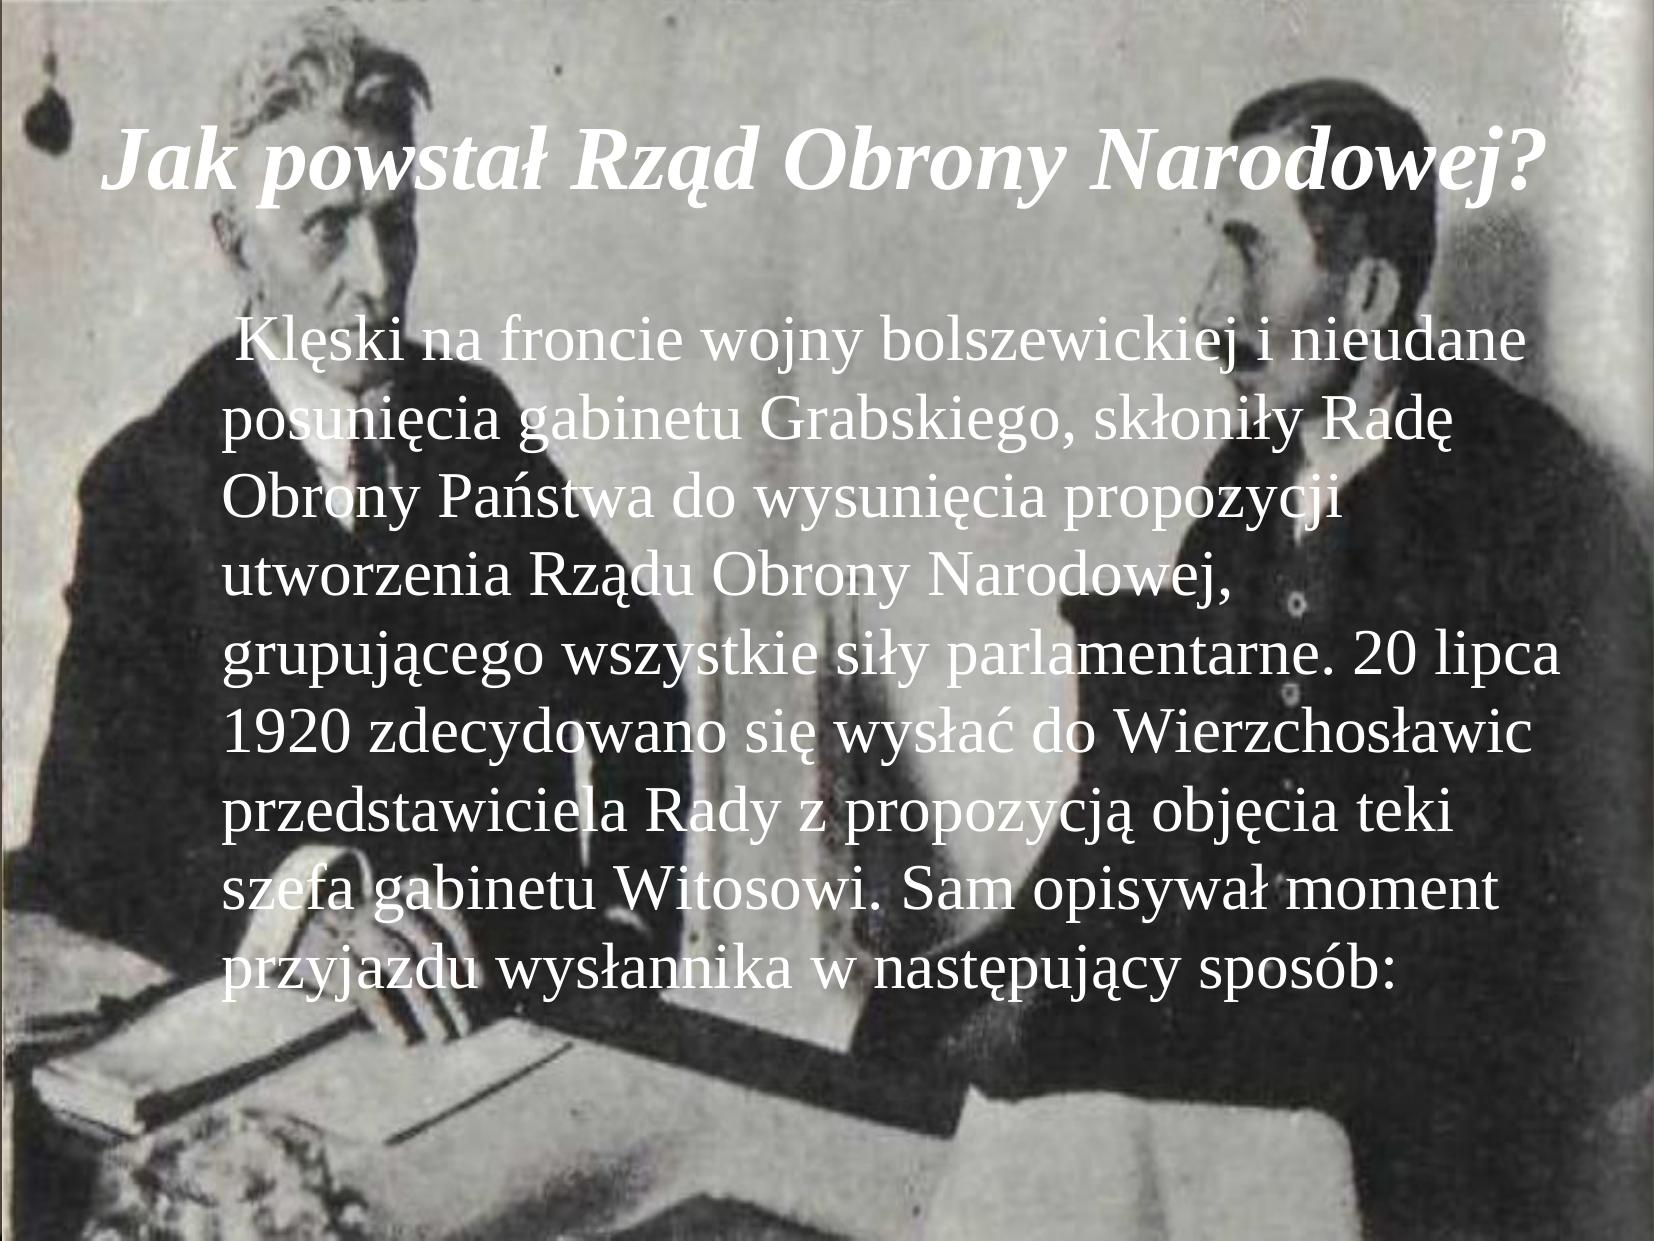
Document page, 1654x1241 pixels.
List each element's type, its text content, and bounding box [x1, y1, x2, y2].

list Klęski na froncie wojny bolszewickiej i nieudane posunięcia gabinetu Grabskiego, skłoniły Radę Obrony Państwa do wysunięcia propozycji utworzenia Rządu Obrony Narodowej, grupującego wszystkie siły parlamentarne. 20 lipca 1920 zdecydowano się wysłać do Wierzchosławic przedstawiciela Rady z propozycją objęcia teki szefa gabinetu Witosowi. Sam opisywał moment przyjazdu wysłannika w następujący sposób: [82, 295, 1571, 1015]
title Jak powstał Rząd Obrony Narodowej? [82, 49, 1571, 257]
picture [2, 0, 1654, 1241]
